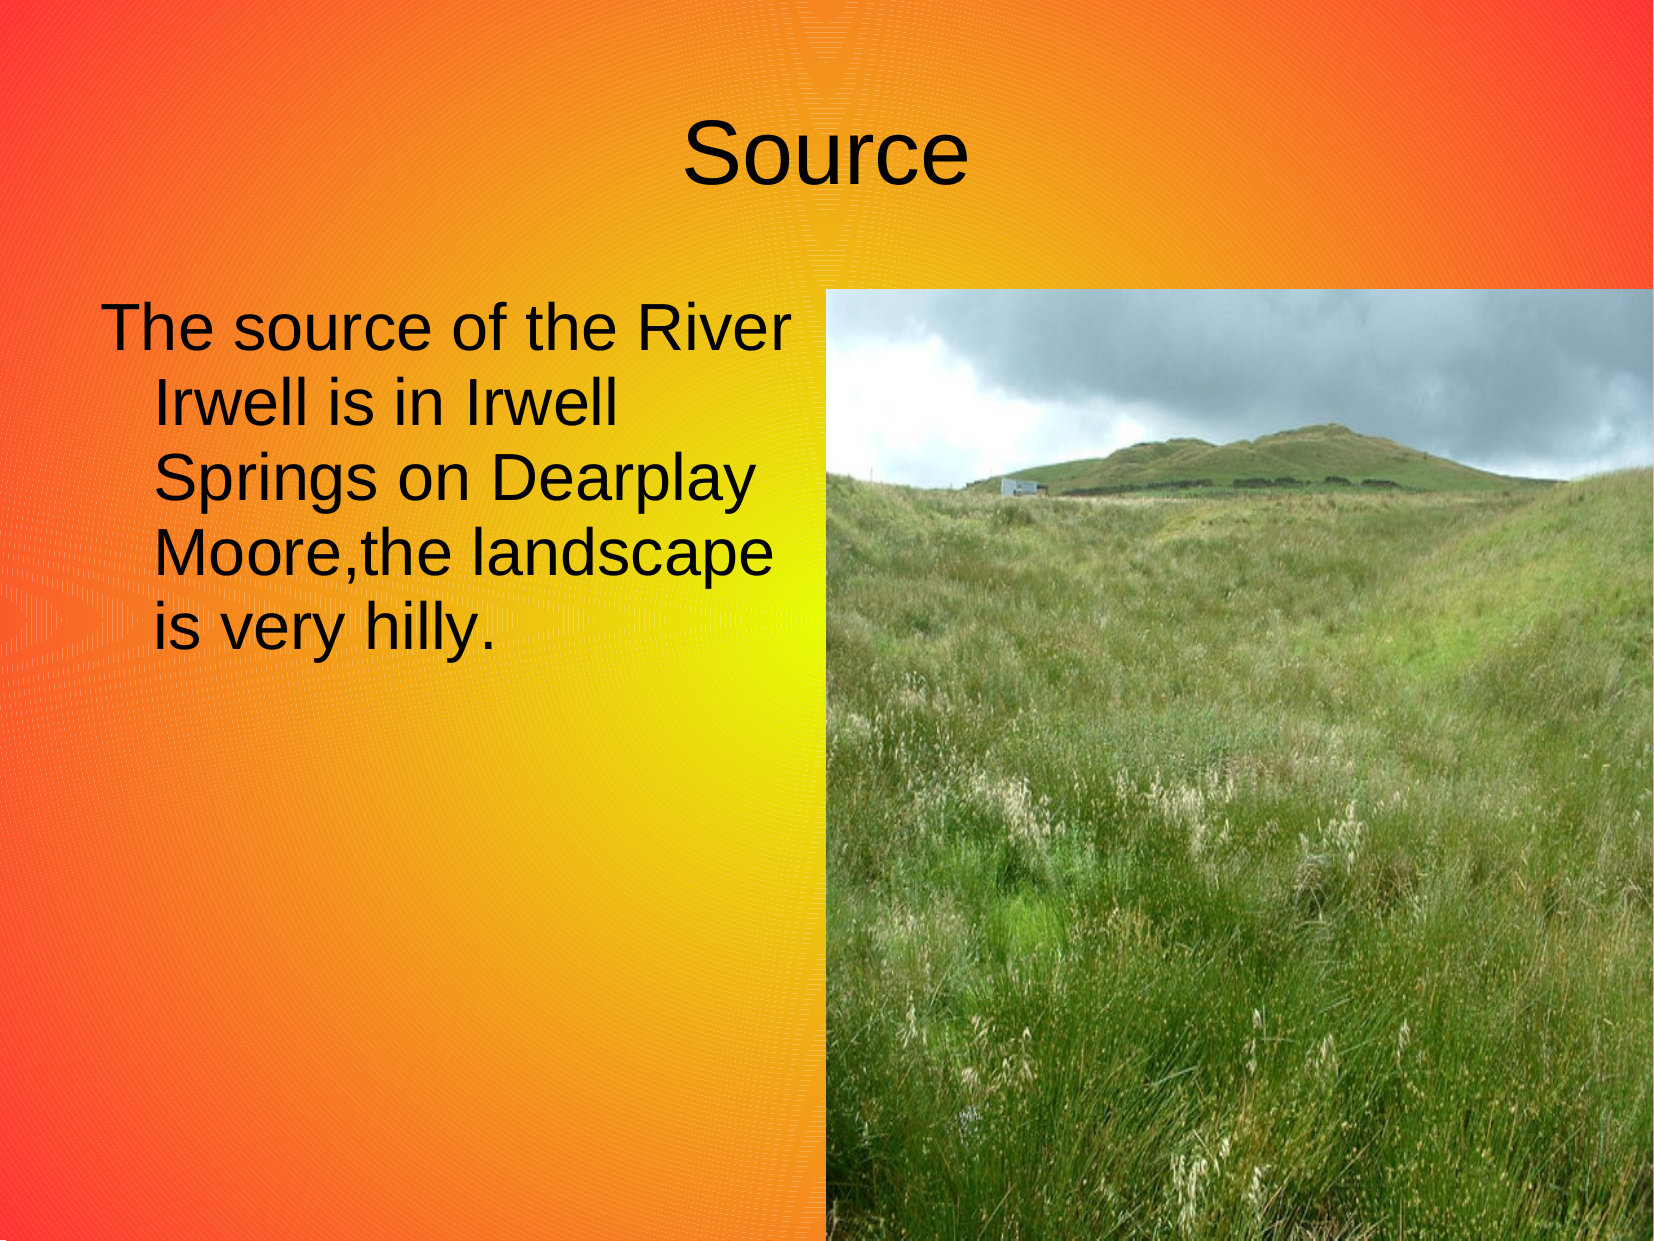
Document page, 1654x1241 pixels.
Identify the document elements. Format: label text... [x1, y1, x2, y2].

title Source [82, 49, 1571, 257]
list The source of the River Irwell is in Irwell Springs on Dearplay Moore,the landscape is very hilly. [82, 290, 809, 709]
picture [826, 289, 1654, 1241]
